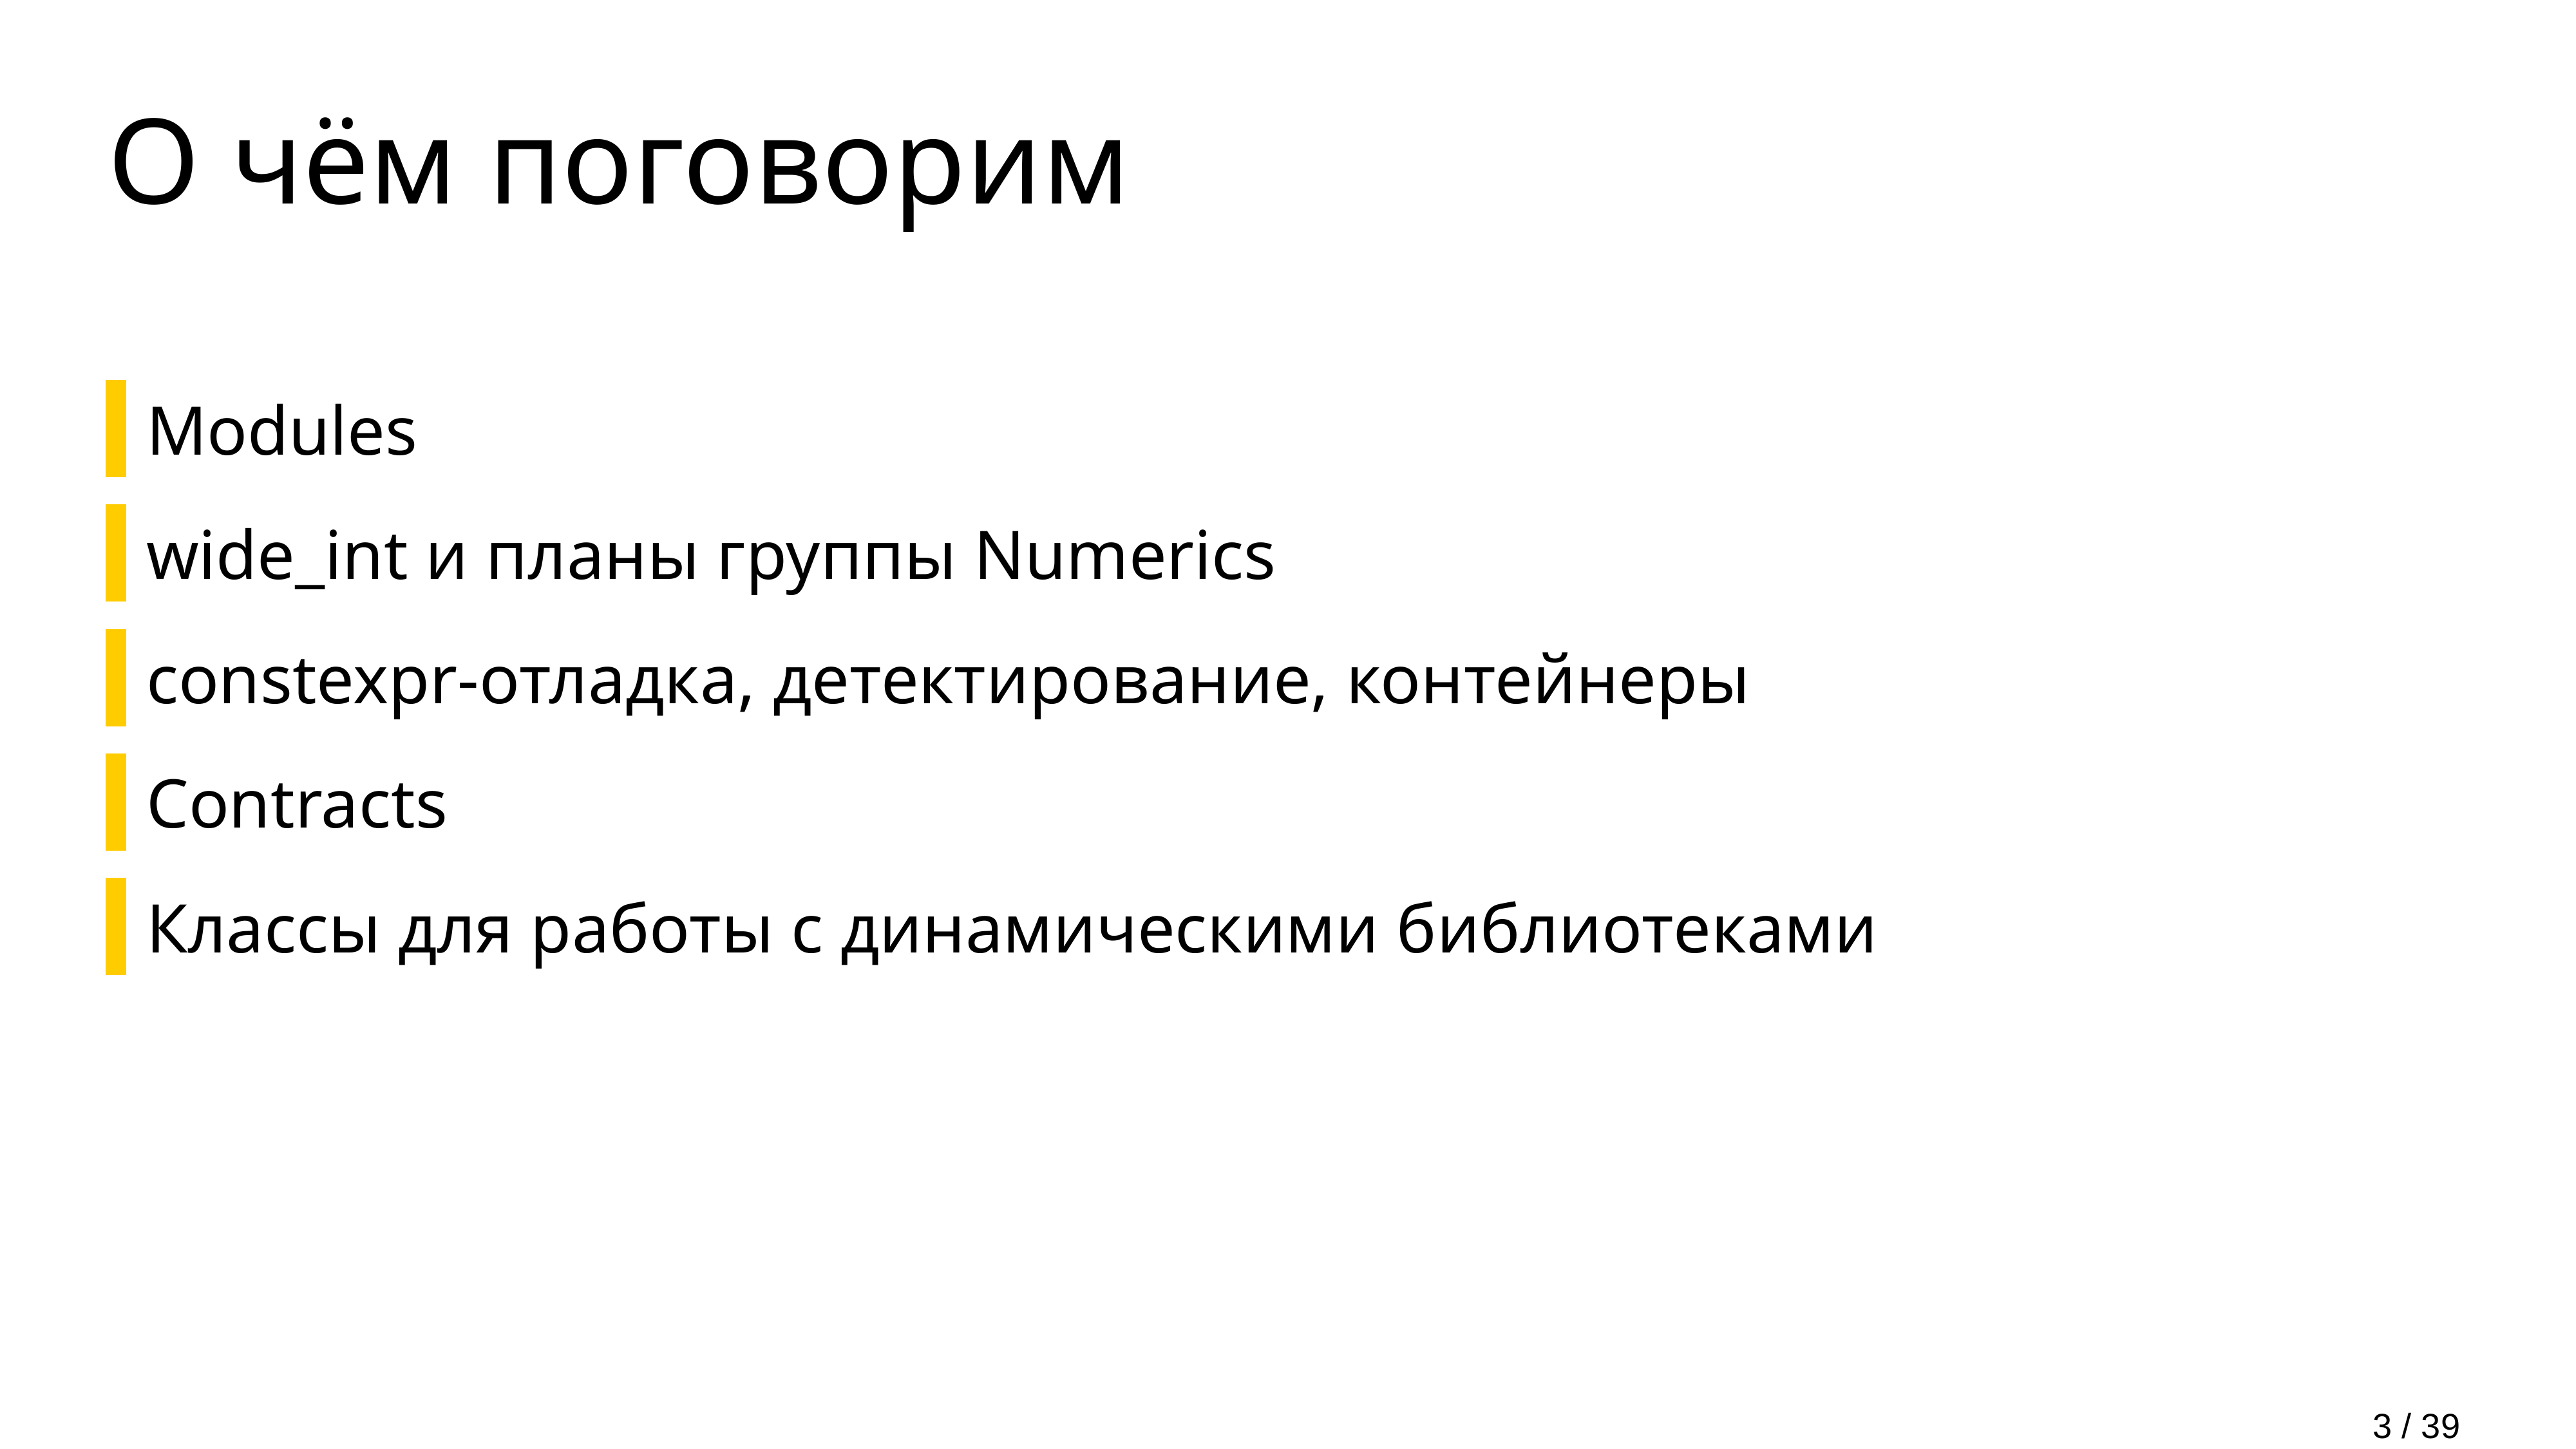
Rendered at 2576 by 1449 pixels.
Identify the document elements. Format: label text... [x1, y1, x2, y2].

title О чём поговорим [108, 80, 2468, 242]
text_box Modules wide_int и планы группы Numerics constexpr-отладка, детектирование, контейнеры Contracts Классы для работы с динамическими библиотеками [96, 364, 2512, 1419]
text_box <number> / 39 [2363, 1402, 2576, 1449]
